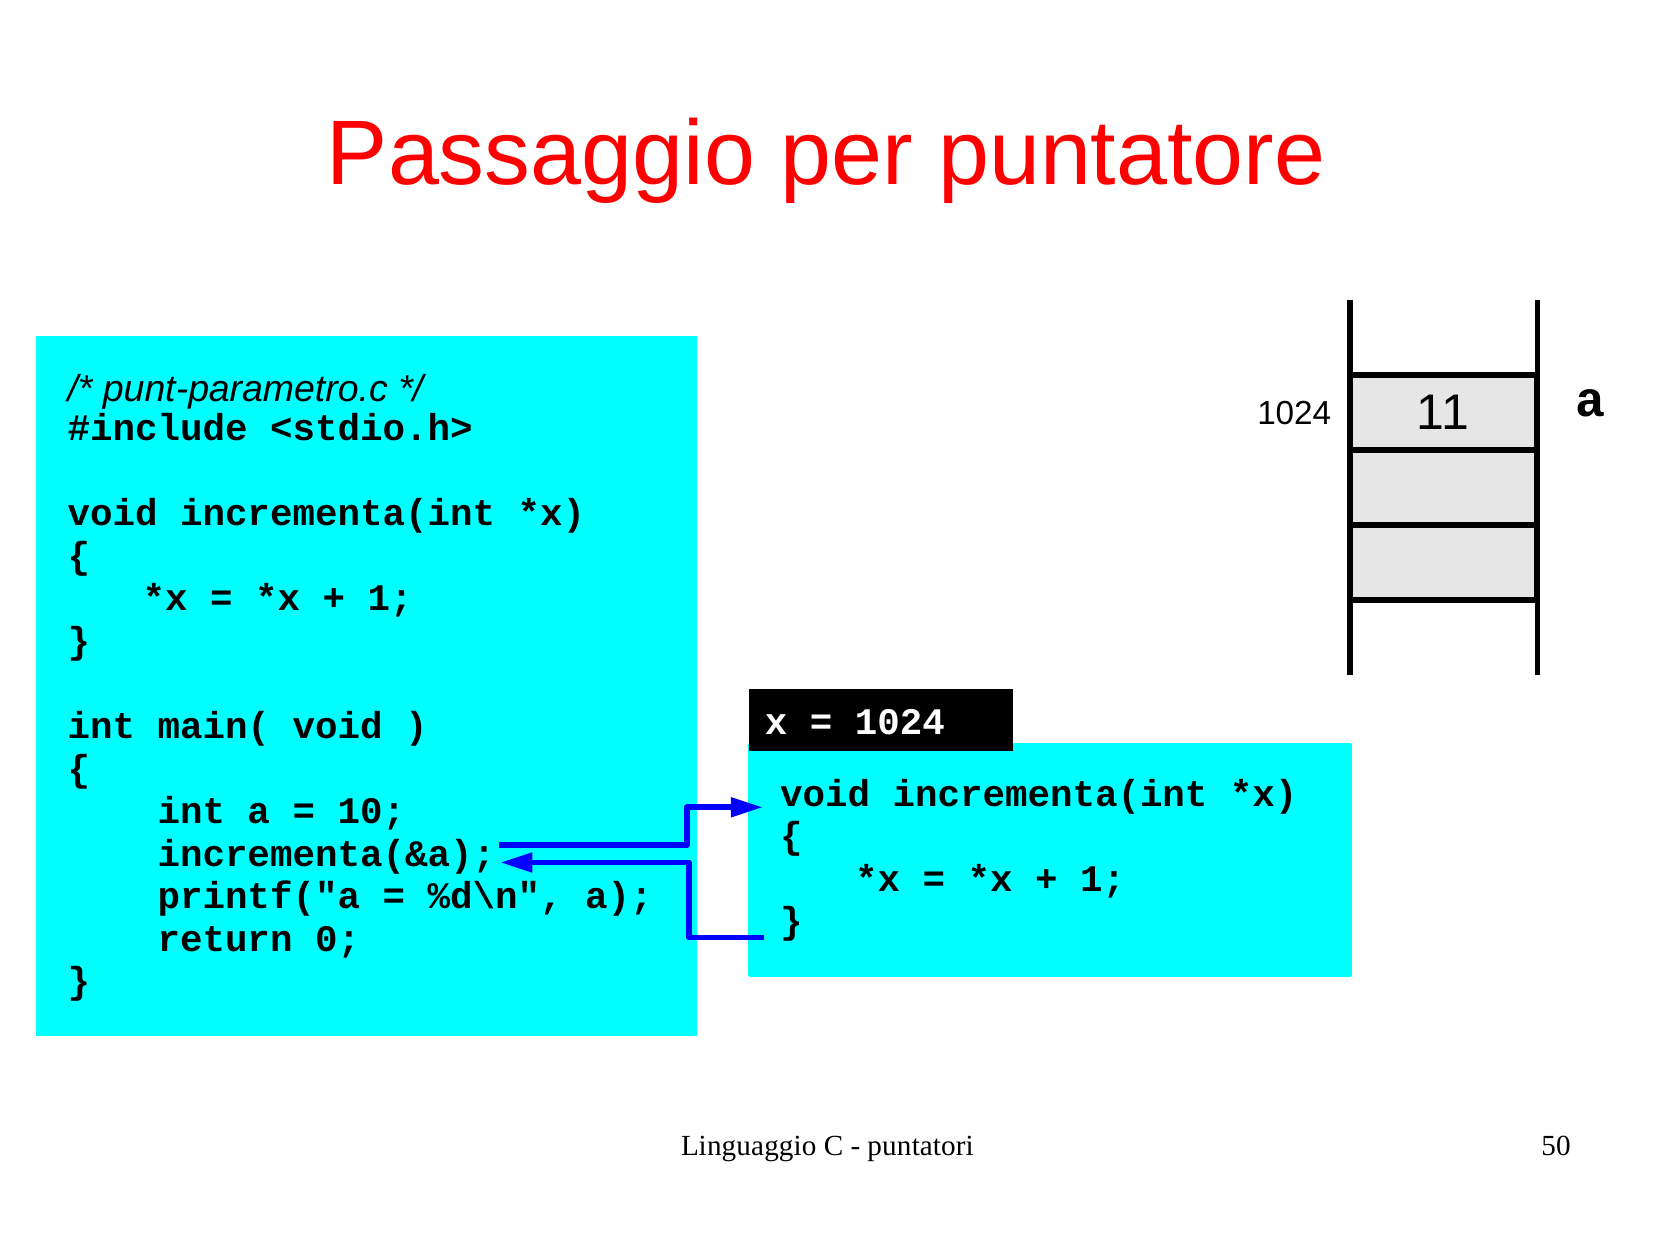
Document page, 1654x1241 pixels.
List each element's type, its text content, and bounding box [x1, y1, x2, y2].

title Passaggio per puntatore [82, 49, 1571, 257]
text_box 11 [1370, 375, 1535, 450]
text_box a [1575, 375, 1606, 432]
text_box [1353, 450, 1535, 601]
text_box x = 1024 [750, 689, 1013, 751]
text_box 1024 [1257, 375, 1370, 451]
text_box /* punt-parametro.c */ #include <stdio.h> void incrementa(int *x) { *x = *x + 1; } int main( void ) { int a = 10; incrementa(&a); printf("a = %d\n", a); return 0; } [37, 337, 696, 1035]
text_box void incrementa(int *x) { *x = *x + 1; } [750, 744, 1351, 976]
